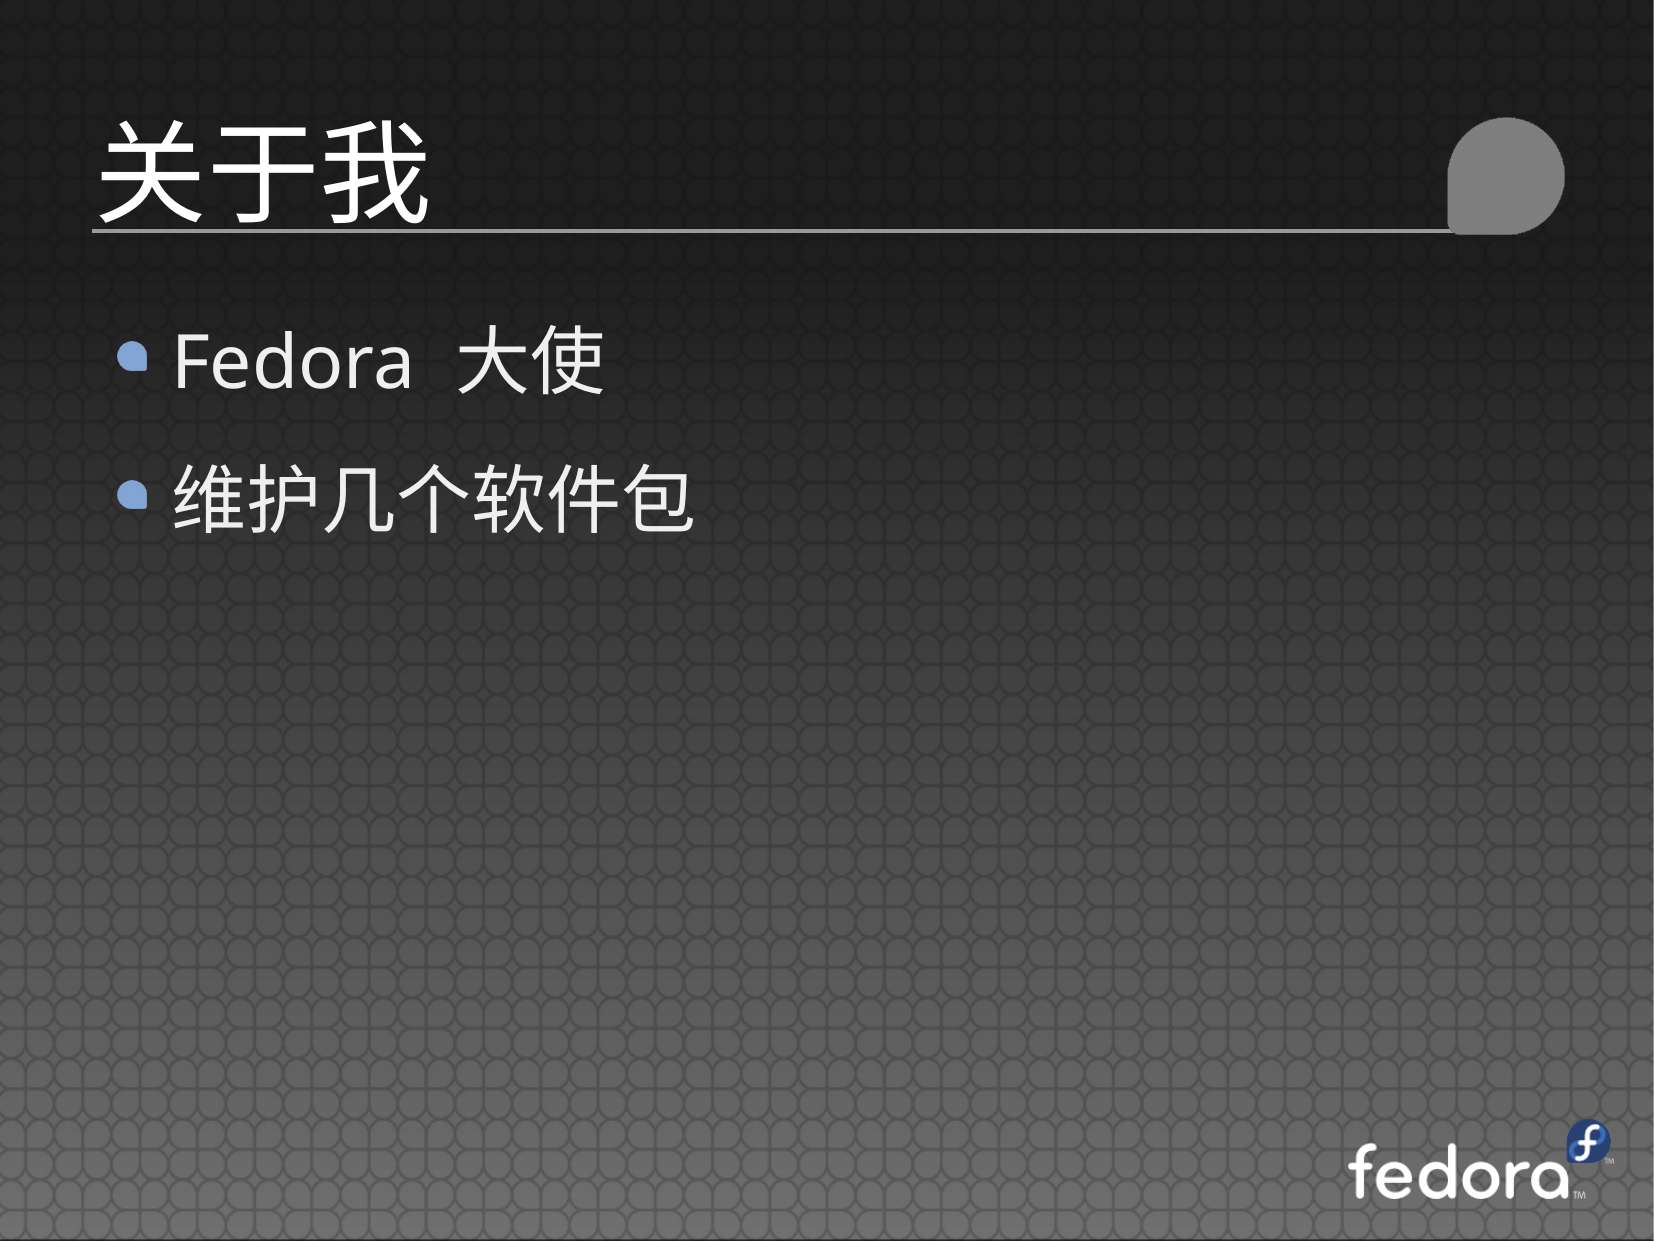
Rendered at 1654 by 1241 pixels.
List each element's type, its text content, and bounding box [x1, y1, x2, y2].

list Fedora 大使 维护几个软件包 [100, 301, 1488, 887]
picture [0, 0, 1654, 1241]
title 关于我 [94, 100, 1426, 251]
